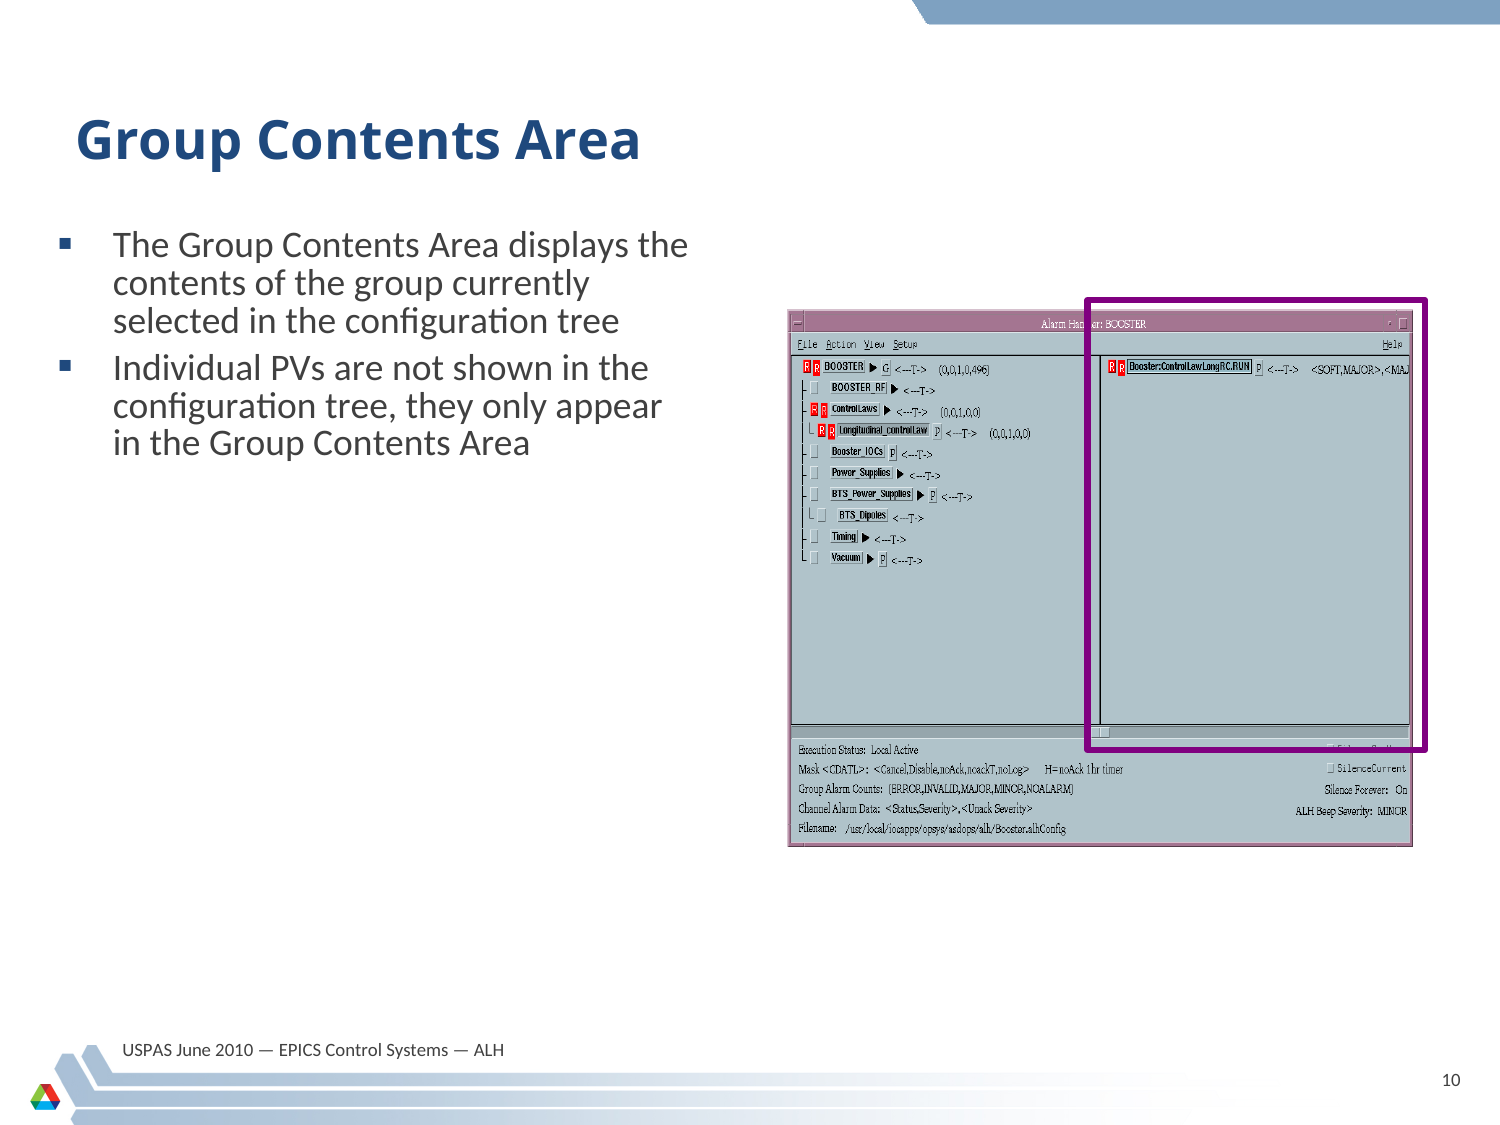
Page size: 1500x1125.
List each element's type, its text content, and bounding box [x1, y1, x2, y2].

picture [0, 1037, 1500, 1125]
picture [1091, 309, 1413, 747]
picture [787, 309, 1413, 847]
title Group Contents Area [75, 45, 1426, 233]
list The Group Contents Area displays the contents of the group currently selected in the configuration tree Individual PVs are not shown in the configuration tree, they only appear in the Group Contents Area [56, 229, 692, 725]
picture [0, 0, 1500, 26]
